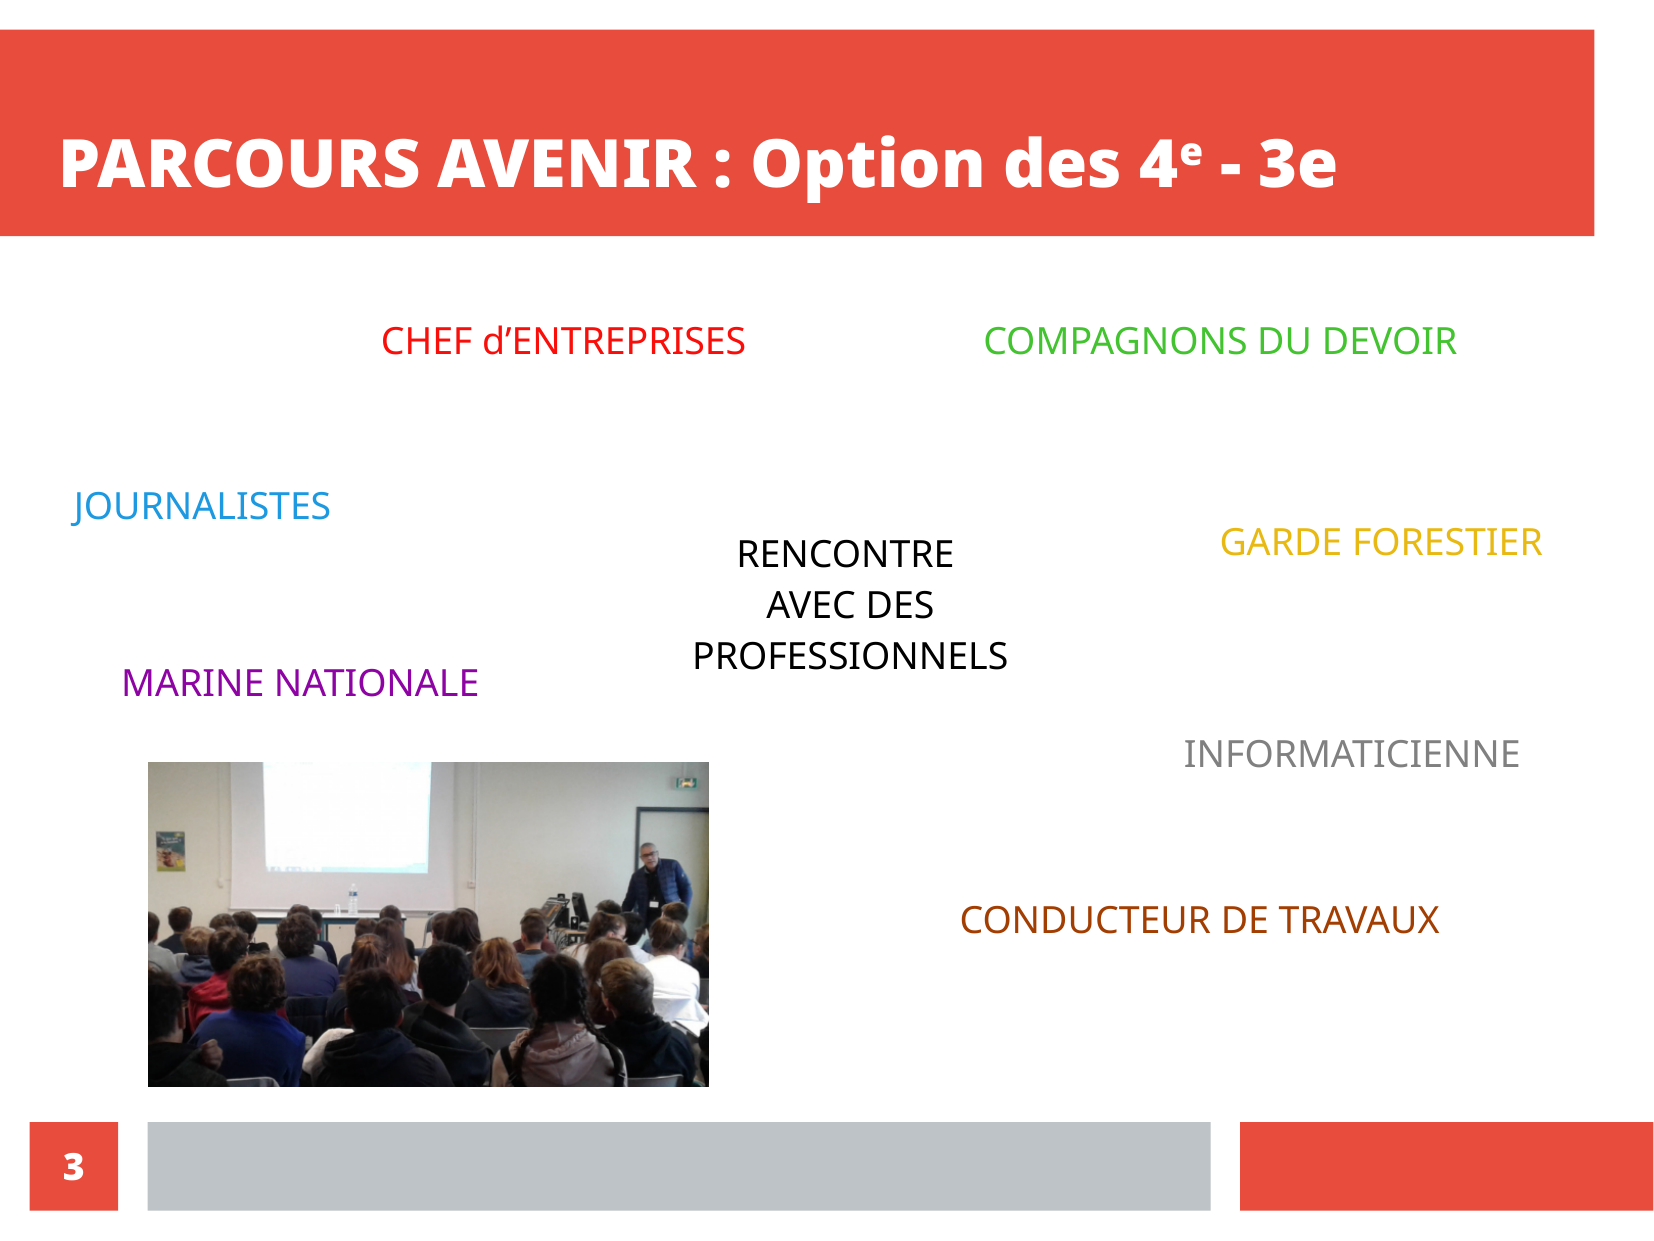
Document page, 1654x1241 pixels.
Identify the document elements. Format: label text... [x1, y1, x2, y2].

title PARCOURS AVENIR : Option des 4e - 3e [59, 59, 1595, 207]
text_box CONDUCTEUR DE TRAVAUX [944, 885, 1501, 988]
text_box INFORMATICIENNE [1169, 719, 1583, 779]
text_box RENCONTRE AVEC DES PROFESSIONNELS [637, 519, 1063, 692]
text_box JOURNALISTES [59, 472, 544, 531]
text_box GARDE FORESTIER [1204, 507, 1595, 610]
text_box CHEF d’ENTREPRISES [366, 307, 827, 409]
text_box MARINE NATIONALE [106, 649, 544, 752]
text_box COMPAGNONS DU DEVOIR [968, 307, 1536, 409]
picture [148, 762, 709, 1087]
